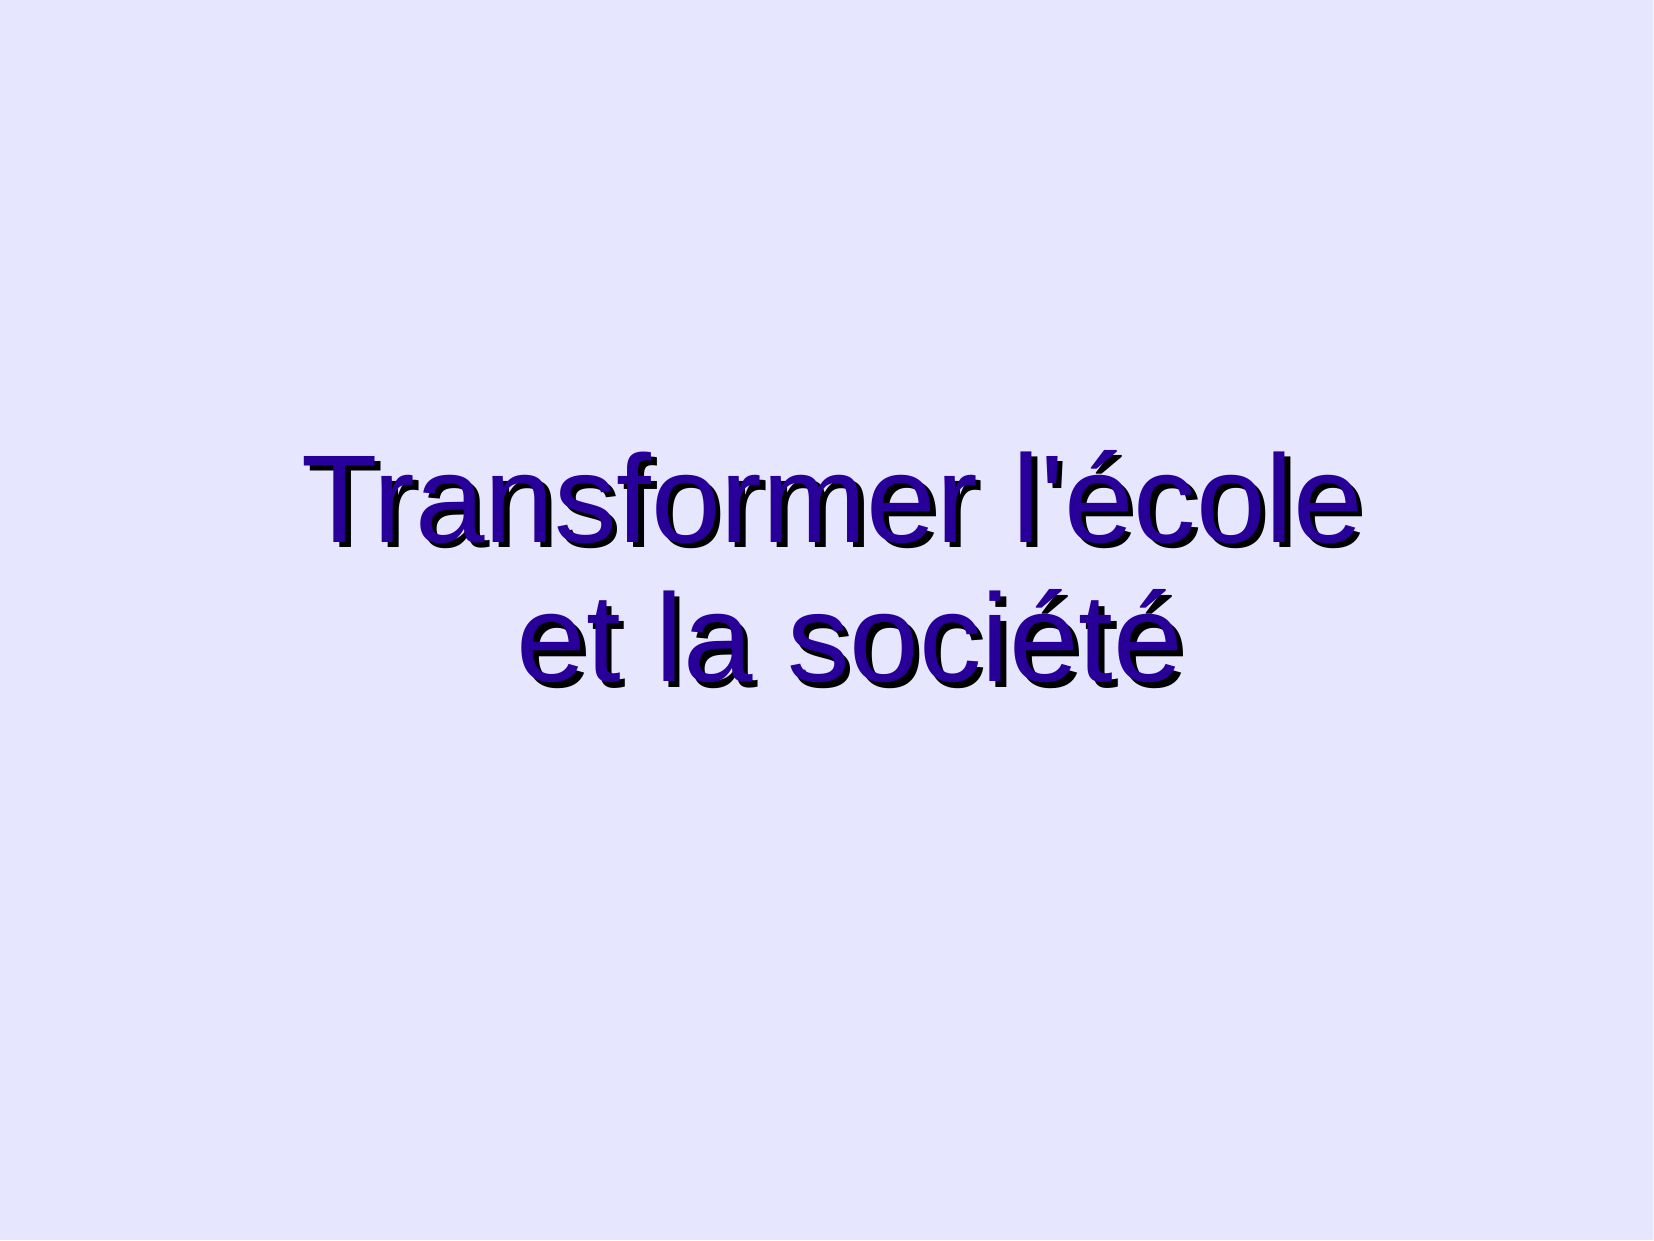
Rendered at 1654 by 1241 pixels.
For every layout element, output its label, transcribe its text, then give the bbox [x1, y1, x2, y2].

title Transformer l'école et la société [88, 428, 1577, 709]
